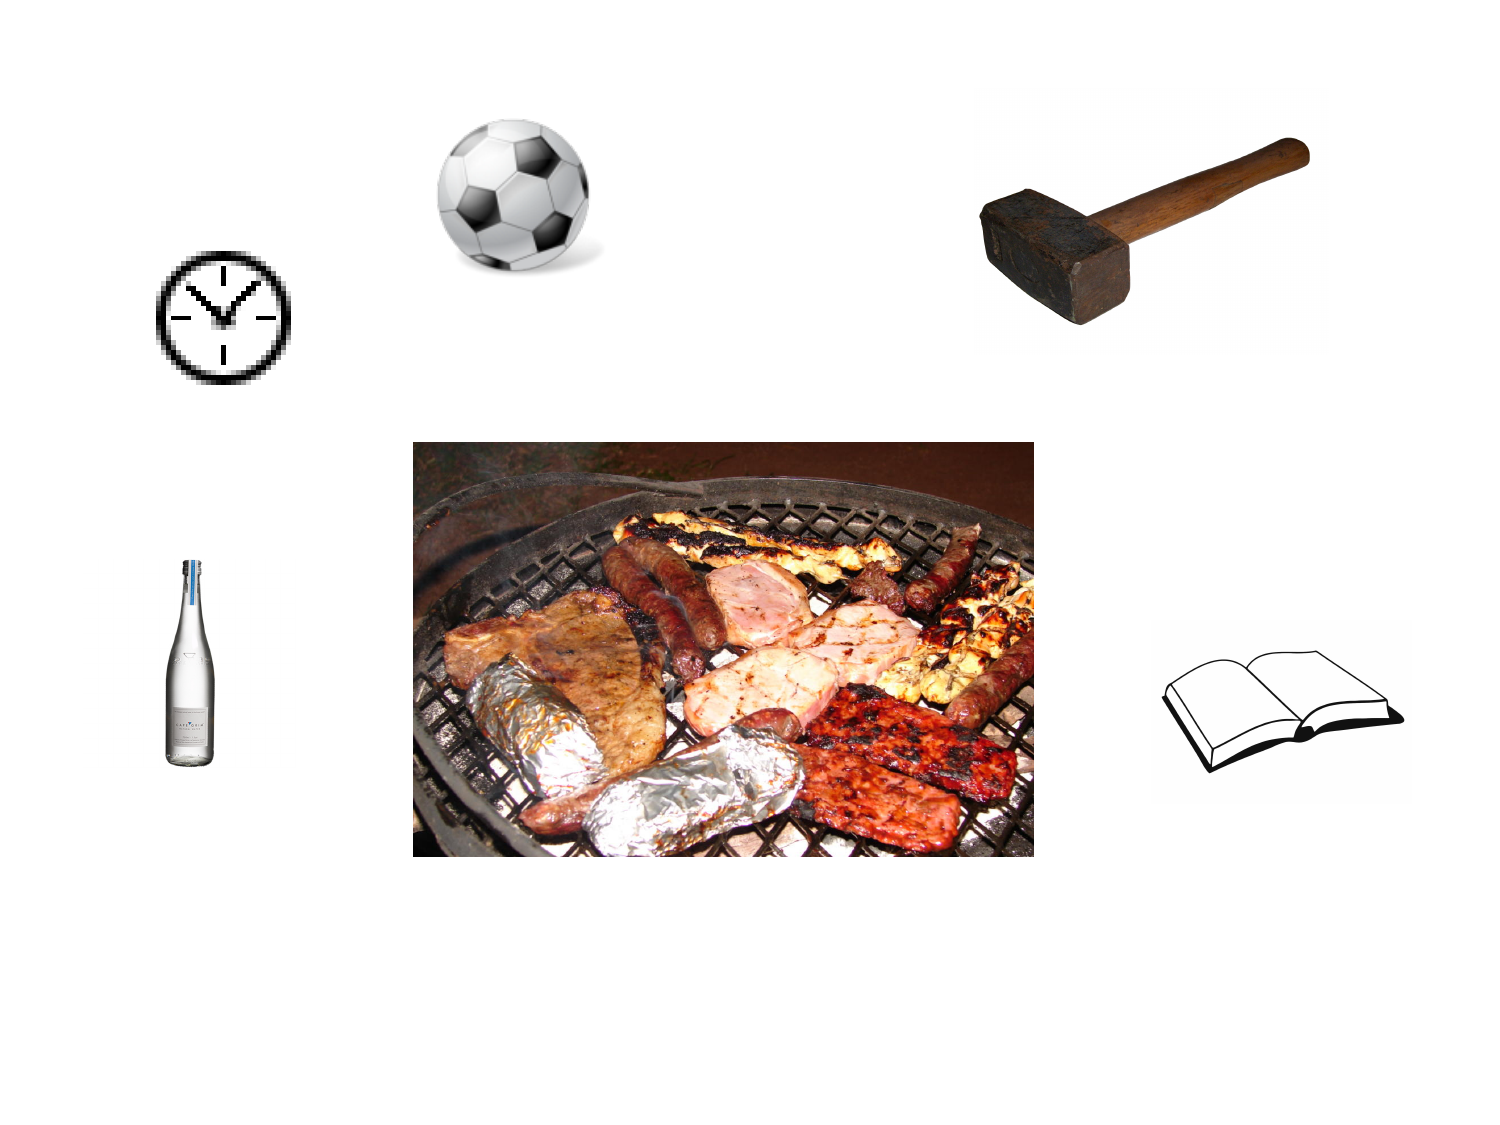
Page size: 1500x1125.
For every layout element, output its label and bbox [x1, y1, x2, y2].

picture [1151, 620, 1412, 804]
picture [147, 242, 296, 390]
picture [413, 95, 614, 296]
picture [83, 559, 296, 768]
picture [974, 88, 1329, 355]
picture [413, 442, 1034, 857]
